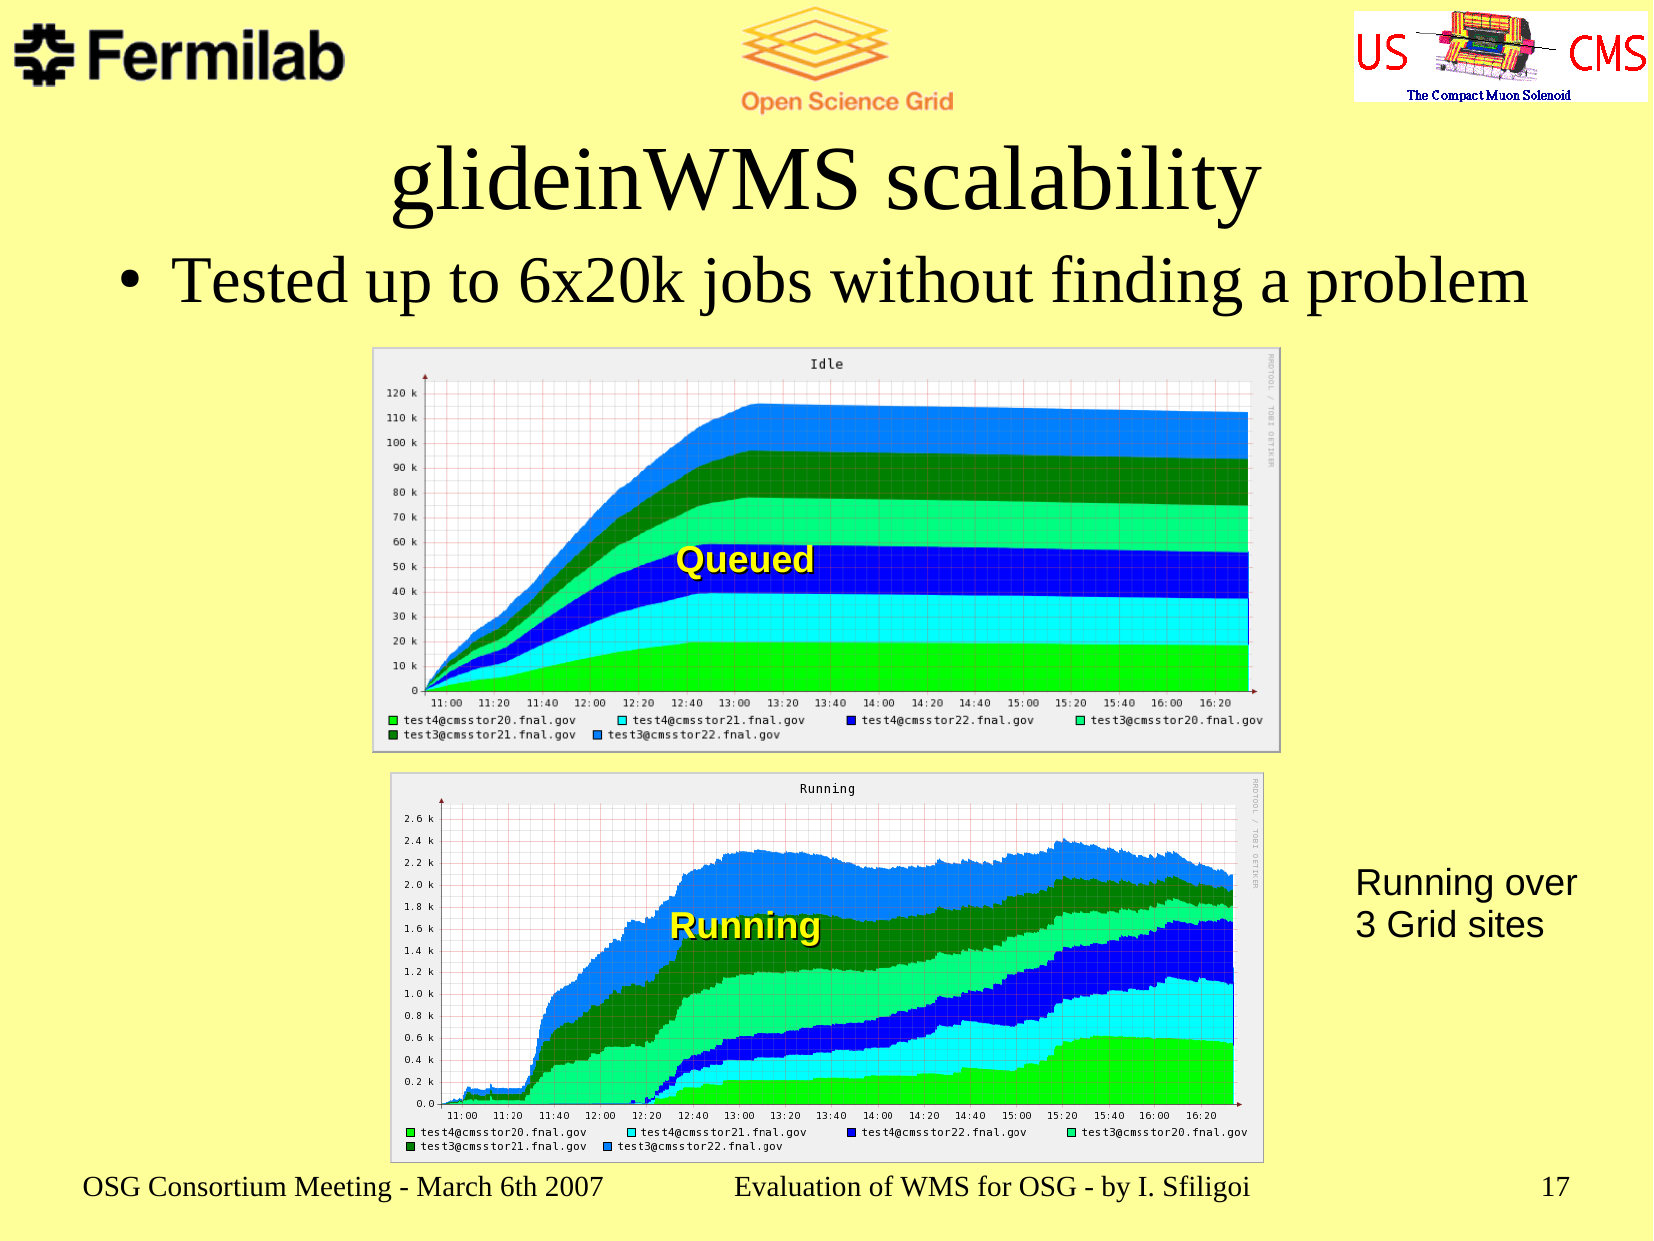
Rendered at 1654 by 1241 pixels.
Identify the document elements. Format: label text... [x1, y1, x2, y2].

title glideinWMS scalability [82, 100, 1571, 243]
list Tested up to 6x20k jobs without finding a problem [82, 243, 1571, 362]
text_box Queued [660, 531, 831, 603]
picture [1354, 11, 1648, 102]
picture [741, 5, 953, 100]
picture [390, 772, 1264, 1163]
text_box Running over 3 Grid sites [1340, 854, 1593, 981]
picture [372, 347, 1281, 753]
picture [14, 23, 345, 87]
text_box Running [654, 897, 837, 970]
